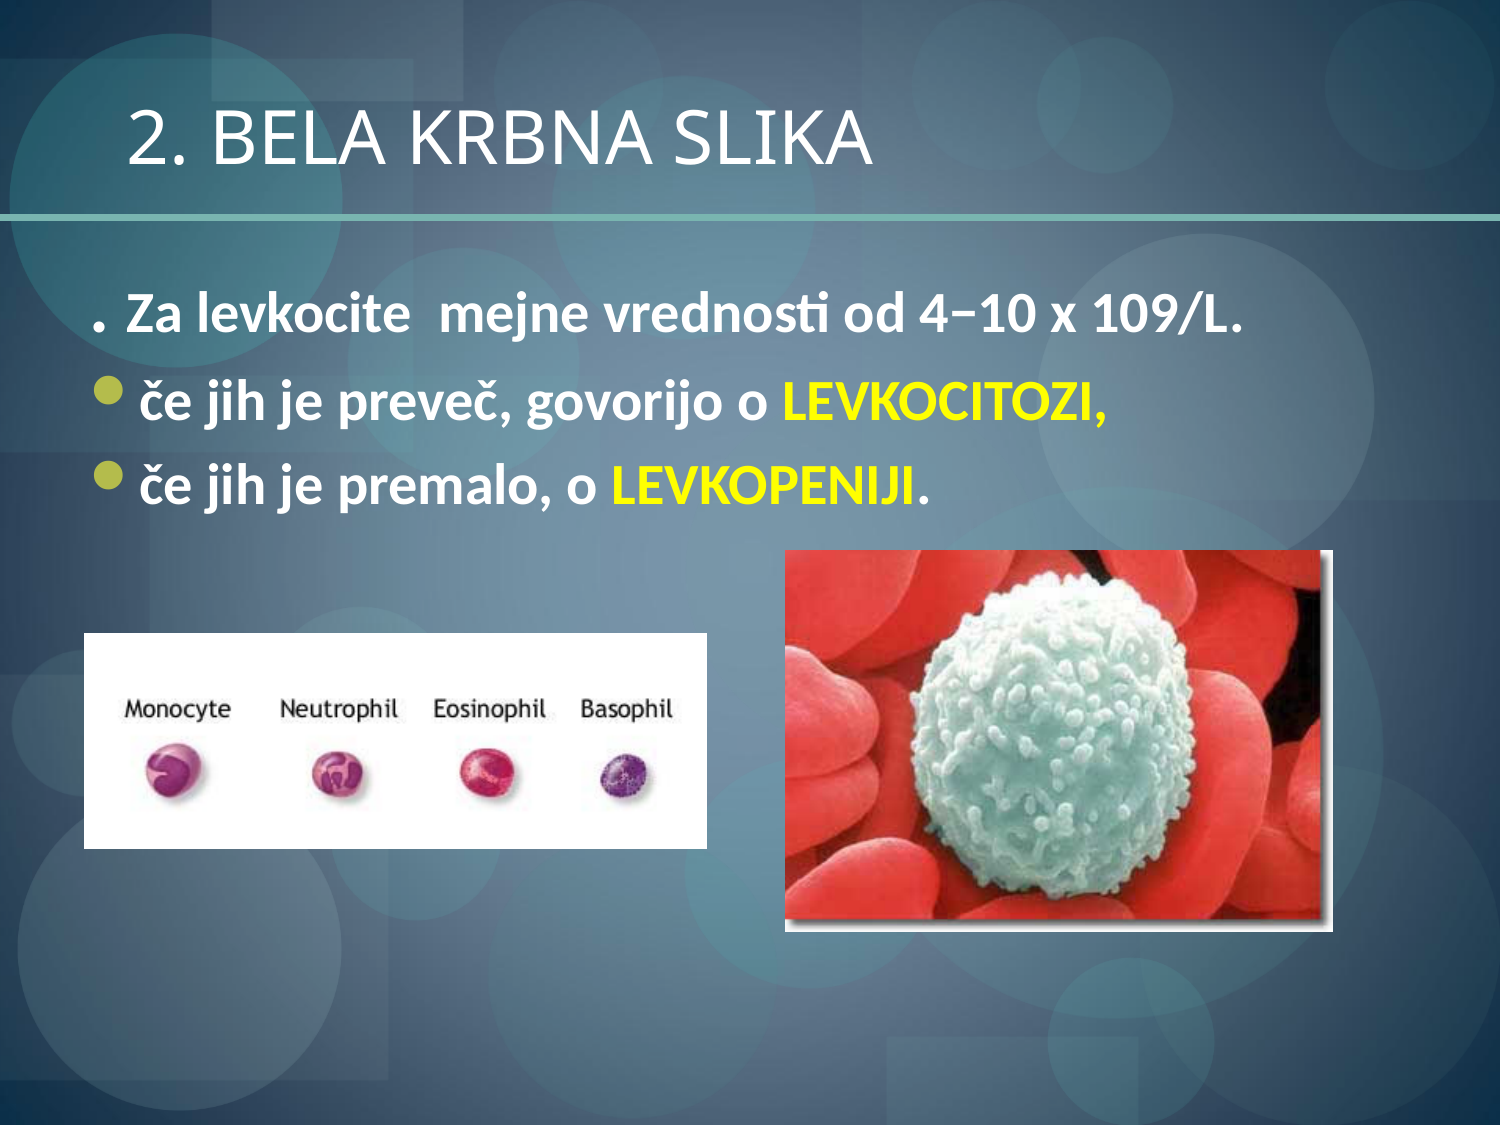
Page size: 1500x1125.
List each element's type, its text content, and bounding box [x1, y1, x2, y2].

picture [0, 0, 1500, 1125]
text_box 2. BELA KRBNA SLIKA [112, 82, 1463, 278]
text_box . Za levkocite mejne vrednosti od 4−10 x 109/L. če jih je preveč, govorijo o LEVKOCITOZI, če jih je premalo, o LEVKOPENIJI. [74, 249, 1425, 740]
